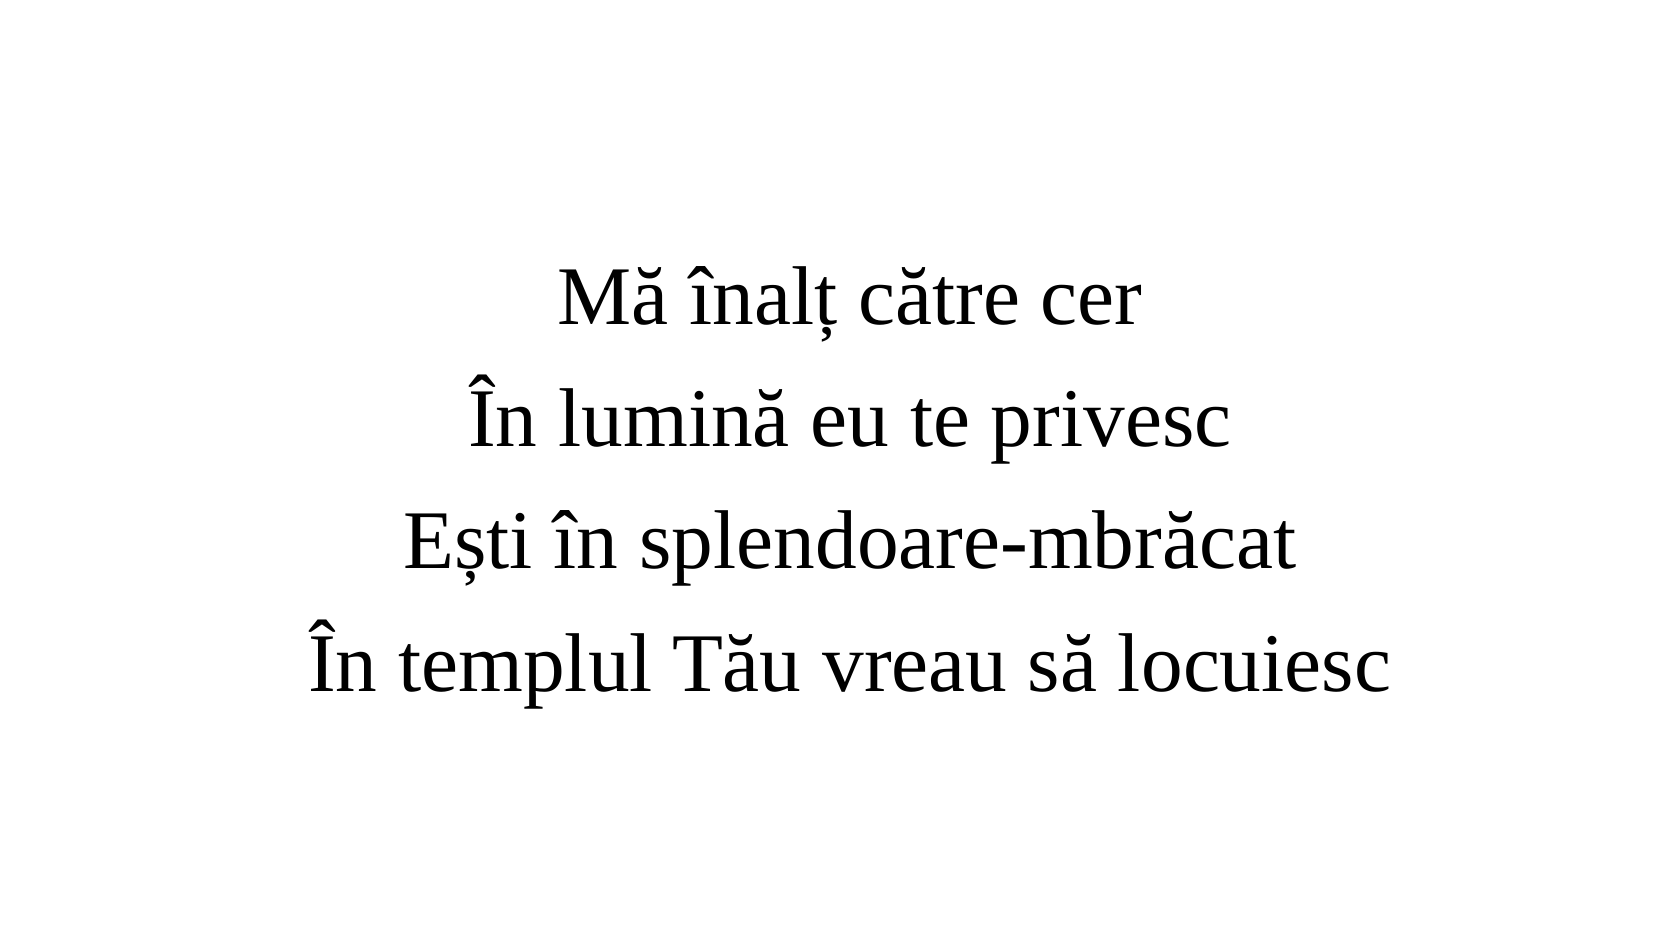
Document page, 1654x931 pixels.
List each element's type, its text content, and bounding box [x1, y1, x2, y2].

subtitle Mă înalț către cer În lumină eu te privesc Ești în splendoare-mbrăcat În templul Tău vreau să locuiesc [200, 237, 1501, 712]
